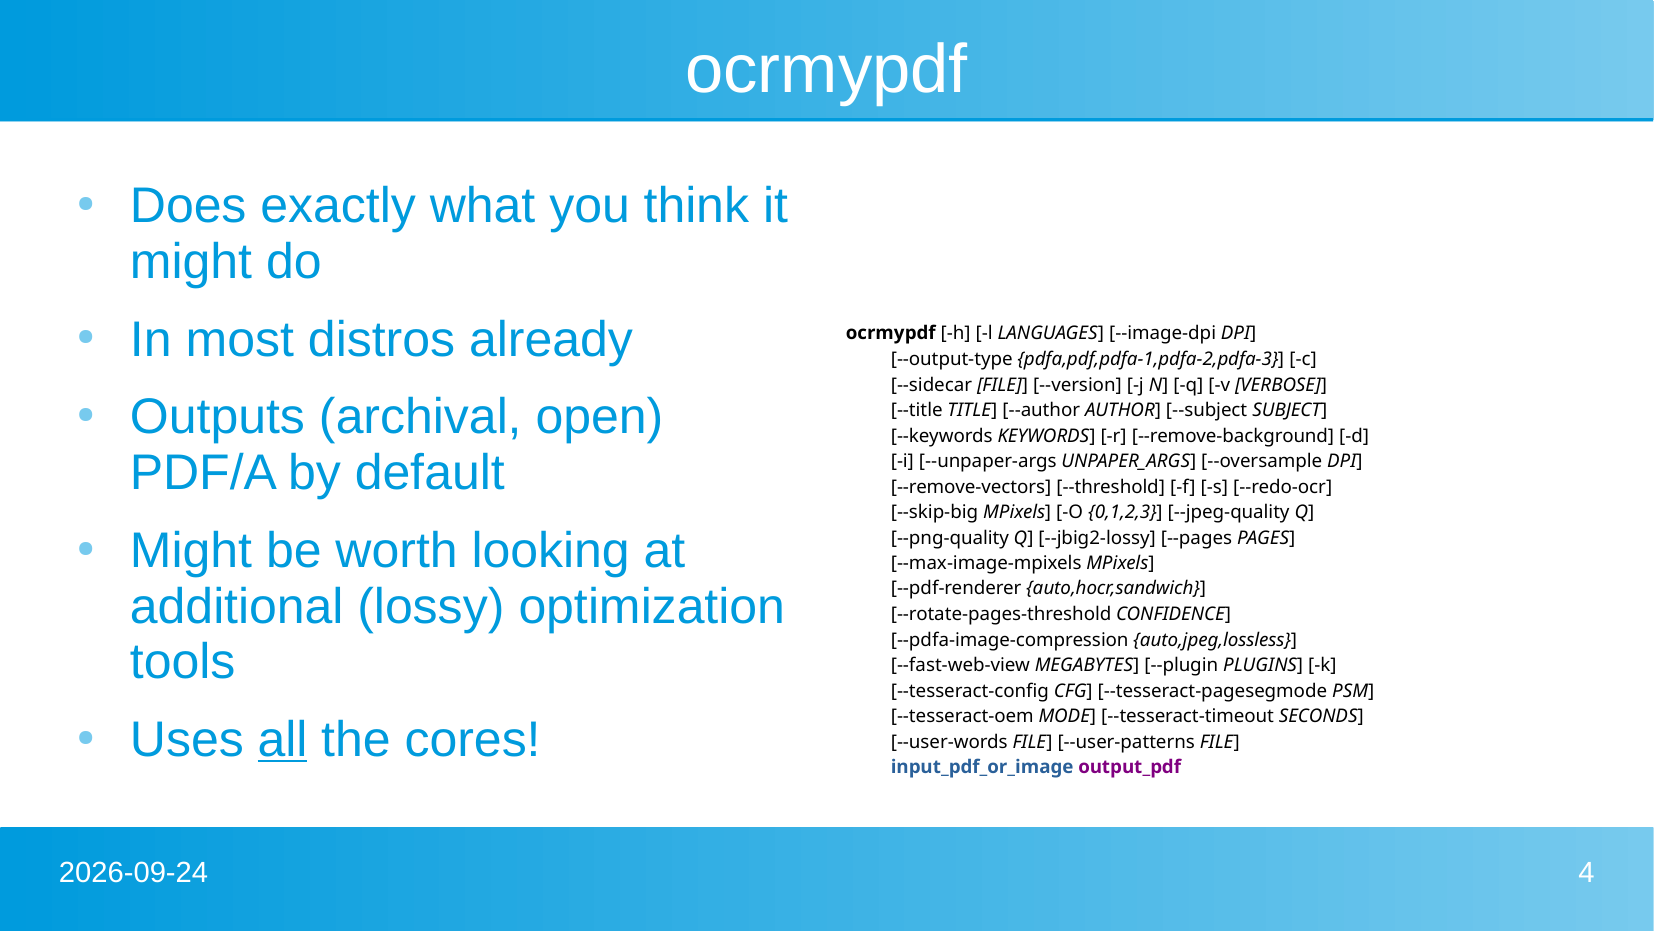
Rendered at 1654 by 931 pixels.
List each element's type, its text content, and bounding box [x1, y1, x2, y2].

title ocrmypdf [59, 29, 1595, 108]
list ocrmypdf [-h] [-l LANGUAGES] [--image-dpi DPI] [--output-type {pdfa,pdf,pdfa-1,pdfa-2,pdfa-3}] [-c] [--sidecar [FILE]] [--version] [-j N] [-q] [-v [VERBOSE]] [--title TITLE] [--author AUTHOR] [--subject SUBJECT] [--keywords KEYWORDS] [-r] [--remove-background] [-d] [-i] [--unpaper-args UNPAPER_ARGS] [--oversample DPI] [--remove-vectors] [--threshold] [-f] [-s] [--redo-ocr] [--skip-big MPixels] [-O {0,1,2,3}] [--jpeg-quality Q] [--png-quality Q] [--jbig2-lossy] [--pages PAGES] [--max-image-mpixels MPixels] [--pdf-renderer {auto,hocr,sandwich}] [--rotate-pages-threshold CONFIDENCE] [--pdfa-image-compression {auto,jpeg,lossless}] [--fast-web-view MEGABYTES] [--plugin PLUGINS] [-k] [--tesseract-config CFG] [--tesseract-pagesegmode PSM] [--tesseract-oem MODE] [--tesseract-timeout SECONDS] [--user-words FILE] [--user-patterns FILE] input_pdf_or_image output_pdf [845, 177, 1596, 768]
list Does exactly what you think it might do In most distros already Outputs (archival, open) PDF/A by default Might be worth looking at additional (lossy) optimization tools Uses all the cores! [59, 177, 809, 768]
